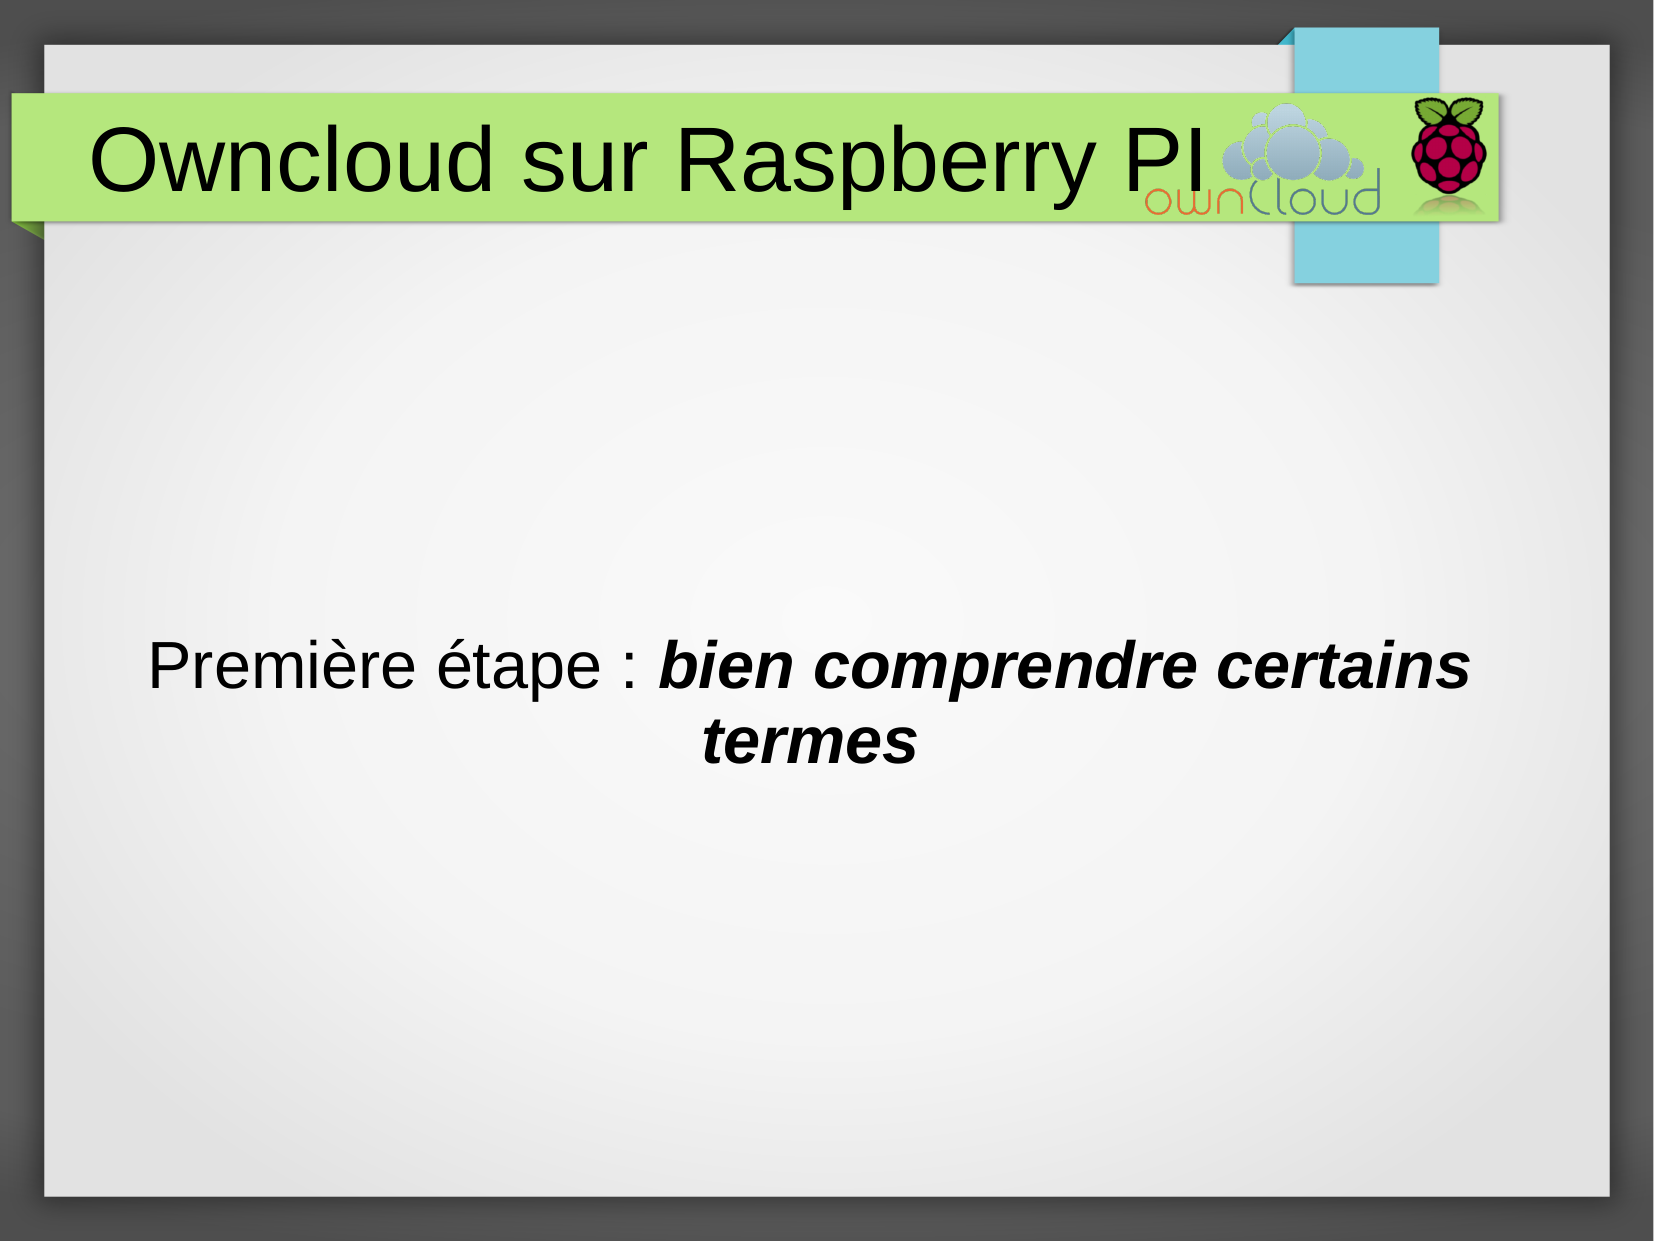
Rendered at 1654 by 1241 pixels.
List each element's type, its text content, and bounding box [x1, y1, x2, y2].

subtitle Première étape : bien comprendre certains termes [82, 343, 1538, 1063]
picture [0, 0, 1654, 1241]
title Owncloud sur Raspberry PI [70, 106, 1229, 213]
